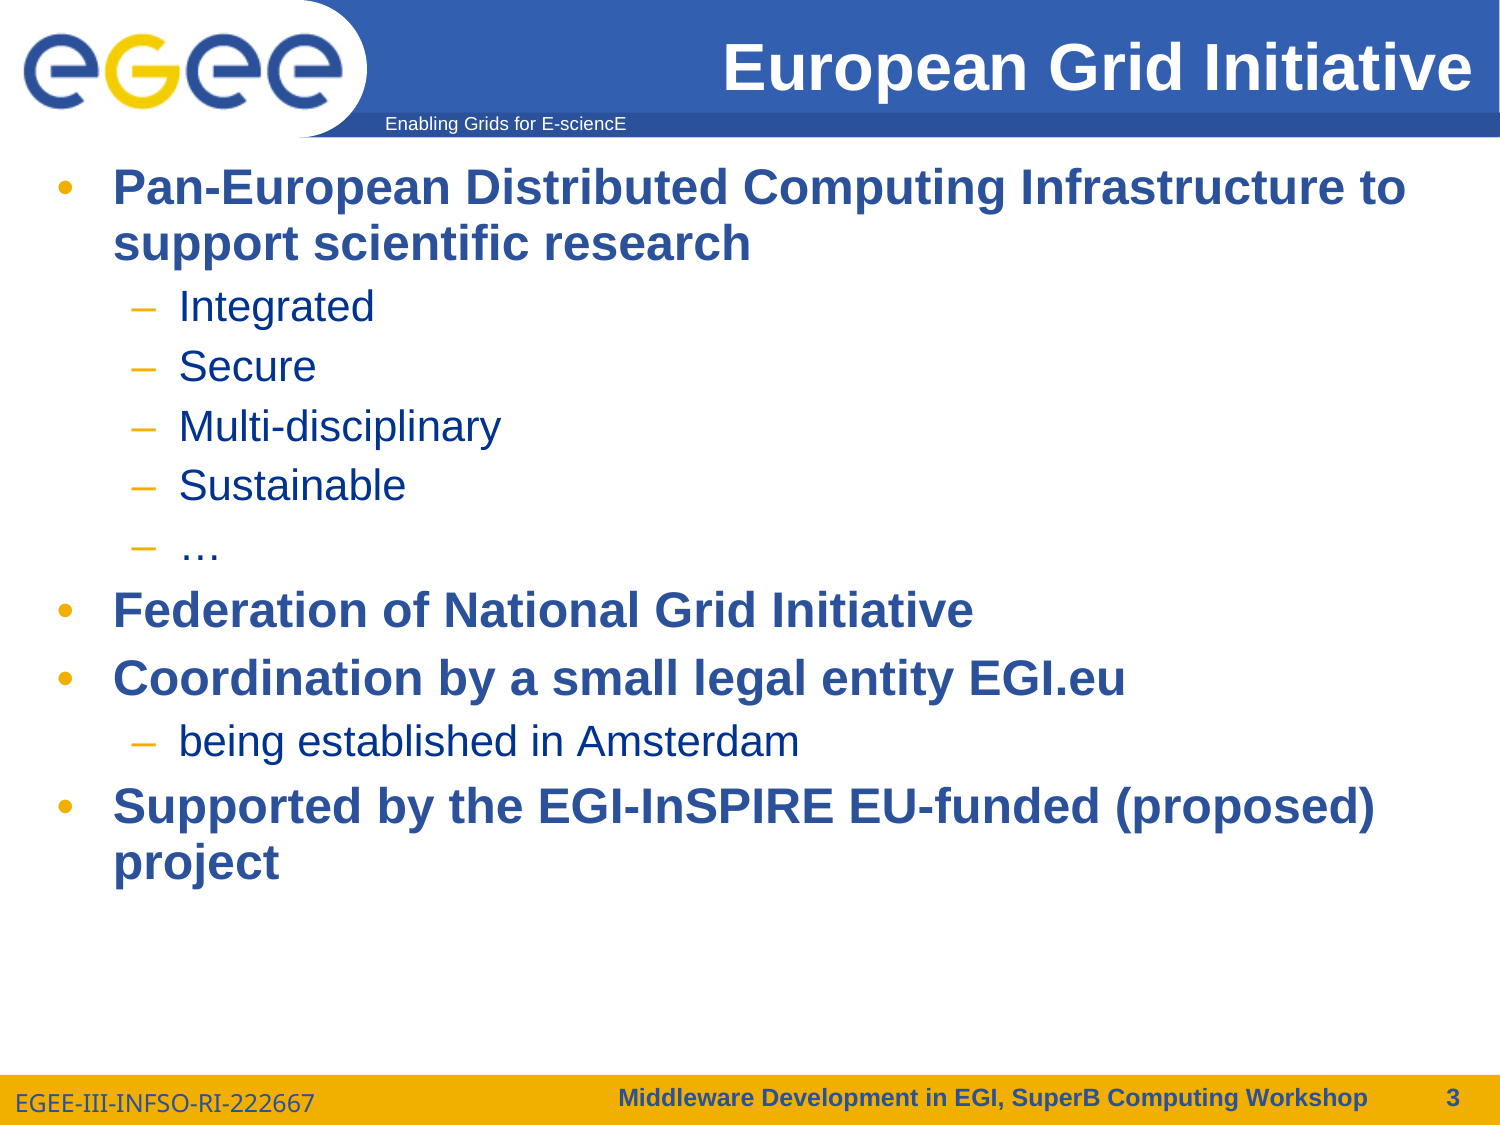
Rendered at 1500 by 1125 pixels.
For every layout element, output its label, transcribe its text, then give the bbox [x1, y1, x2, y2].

list Pan-European Distributed Computing Infrastructure to support scientific research Integrated Secure Multi-disciplinary Sustainable … Federation of National Grid Initiative Coordination by a small legal entity EGI.eu being established in Amsterdam Supported by the EGI-InSPIRE EU-funded (proposed) project [56, 159, 1466, 891]
title European Grid Initiative [369, 0, 1475, 148]
picture [18, 30, 349, 112]
